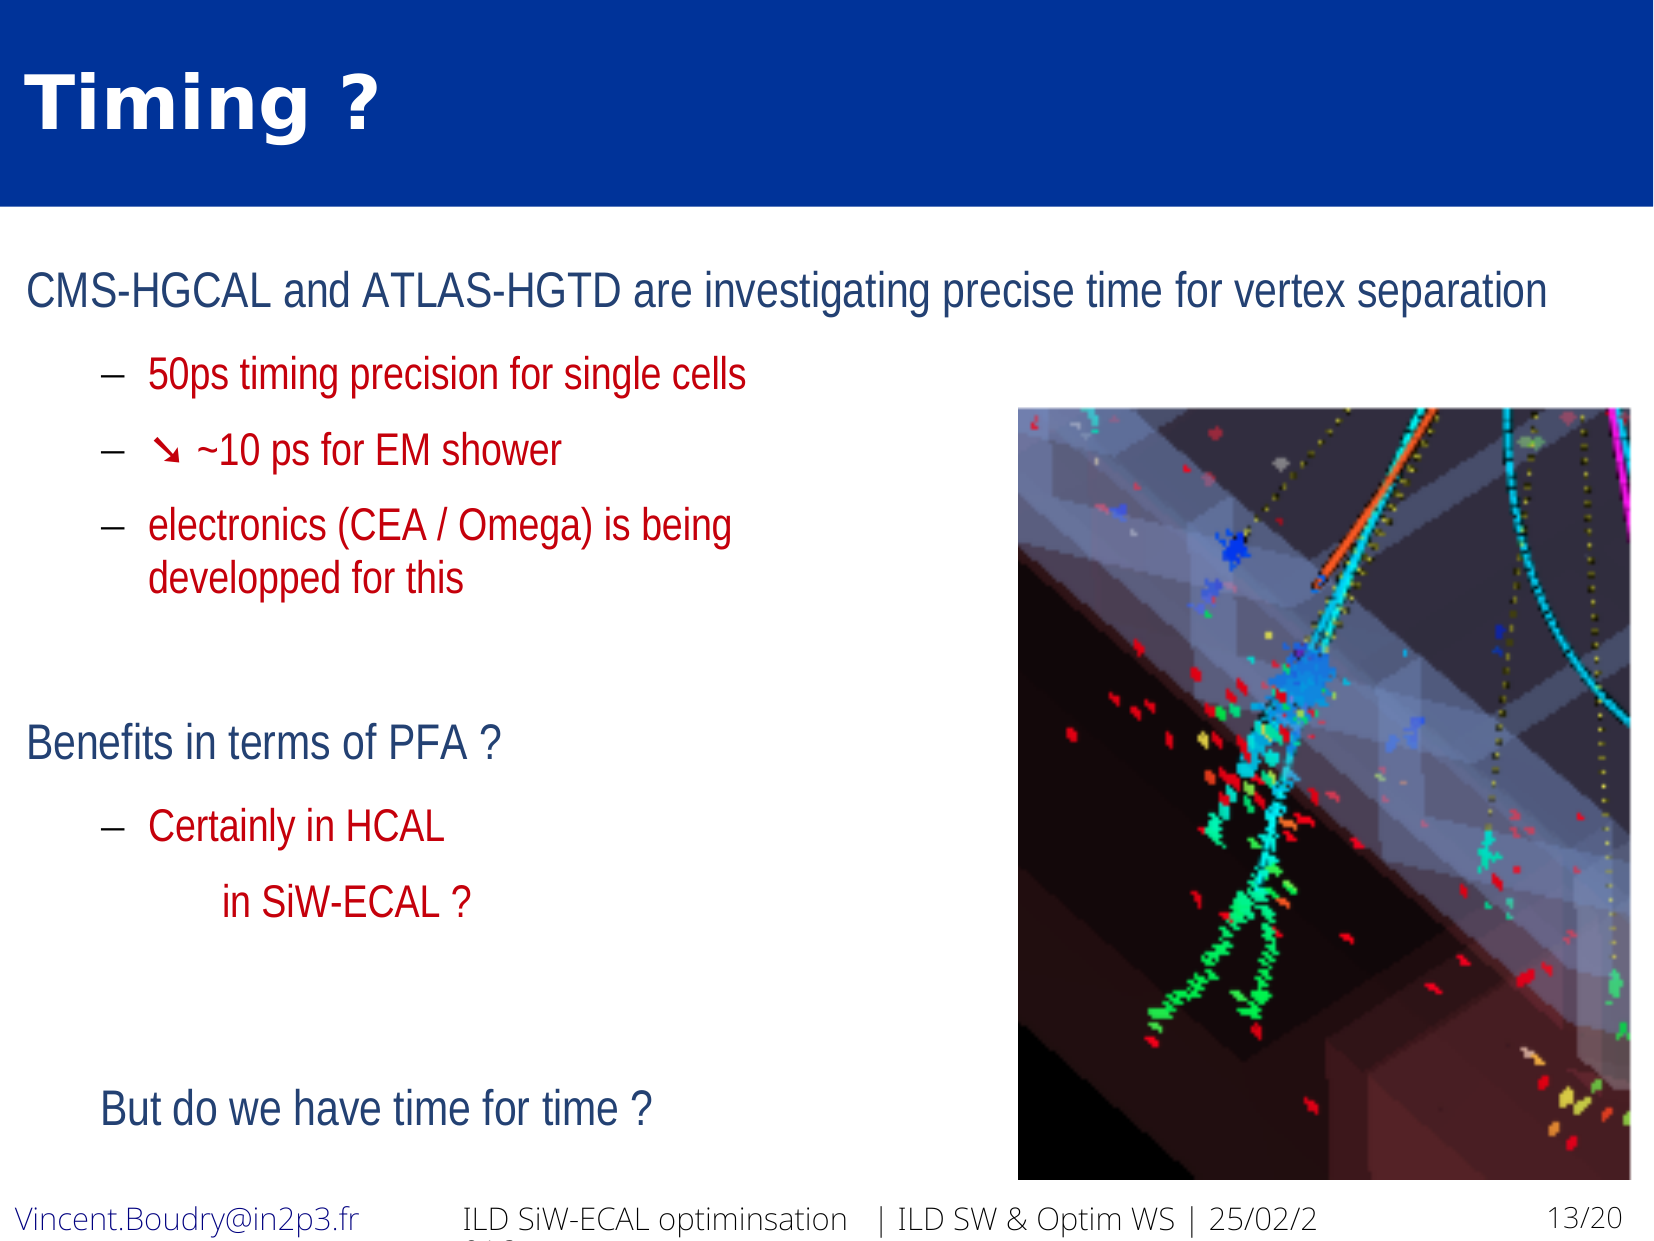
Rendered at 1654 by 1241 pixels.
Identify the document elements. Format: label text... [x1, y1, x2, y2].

picture [1018, 406, 1635, 1180]
list CMS-HGCAL and ATLAS-HGTD are investigating precise time for vertex separation 50ps timing precision for single cells ➘ ~10 ps for EM shower electronics (CEA / Omega) is being developped for this Benefits in terms of PFA ? Certainly in HCAL in SiW-ECAL ? But do we have time for time ? [26, 260, 1631, 1172]
title Timing ? [24, 17, 1635, 191]
